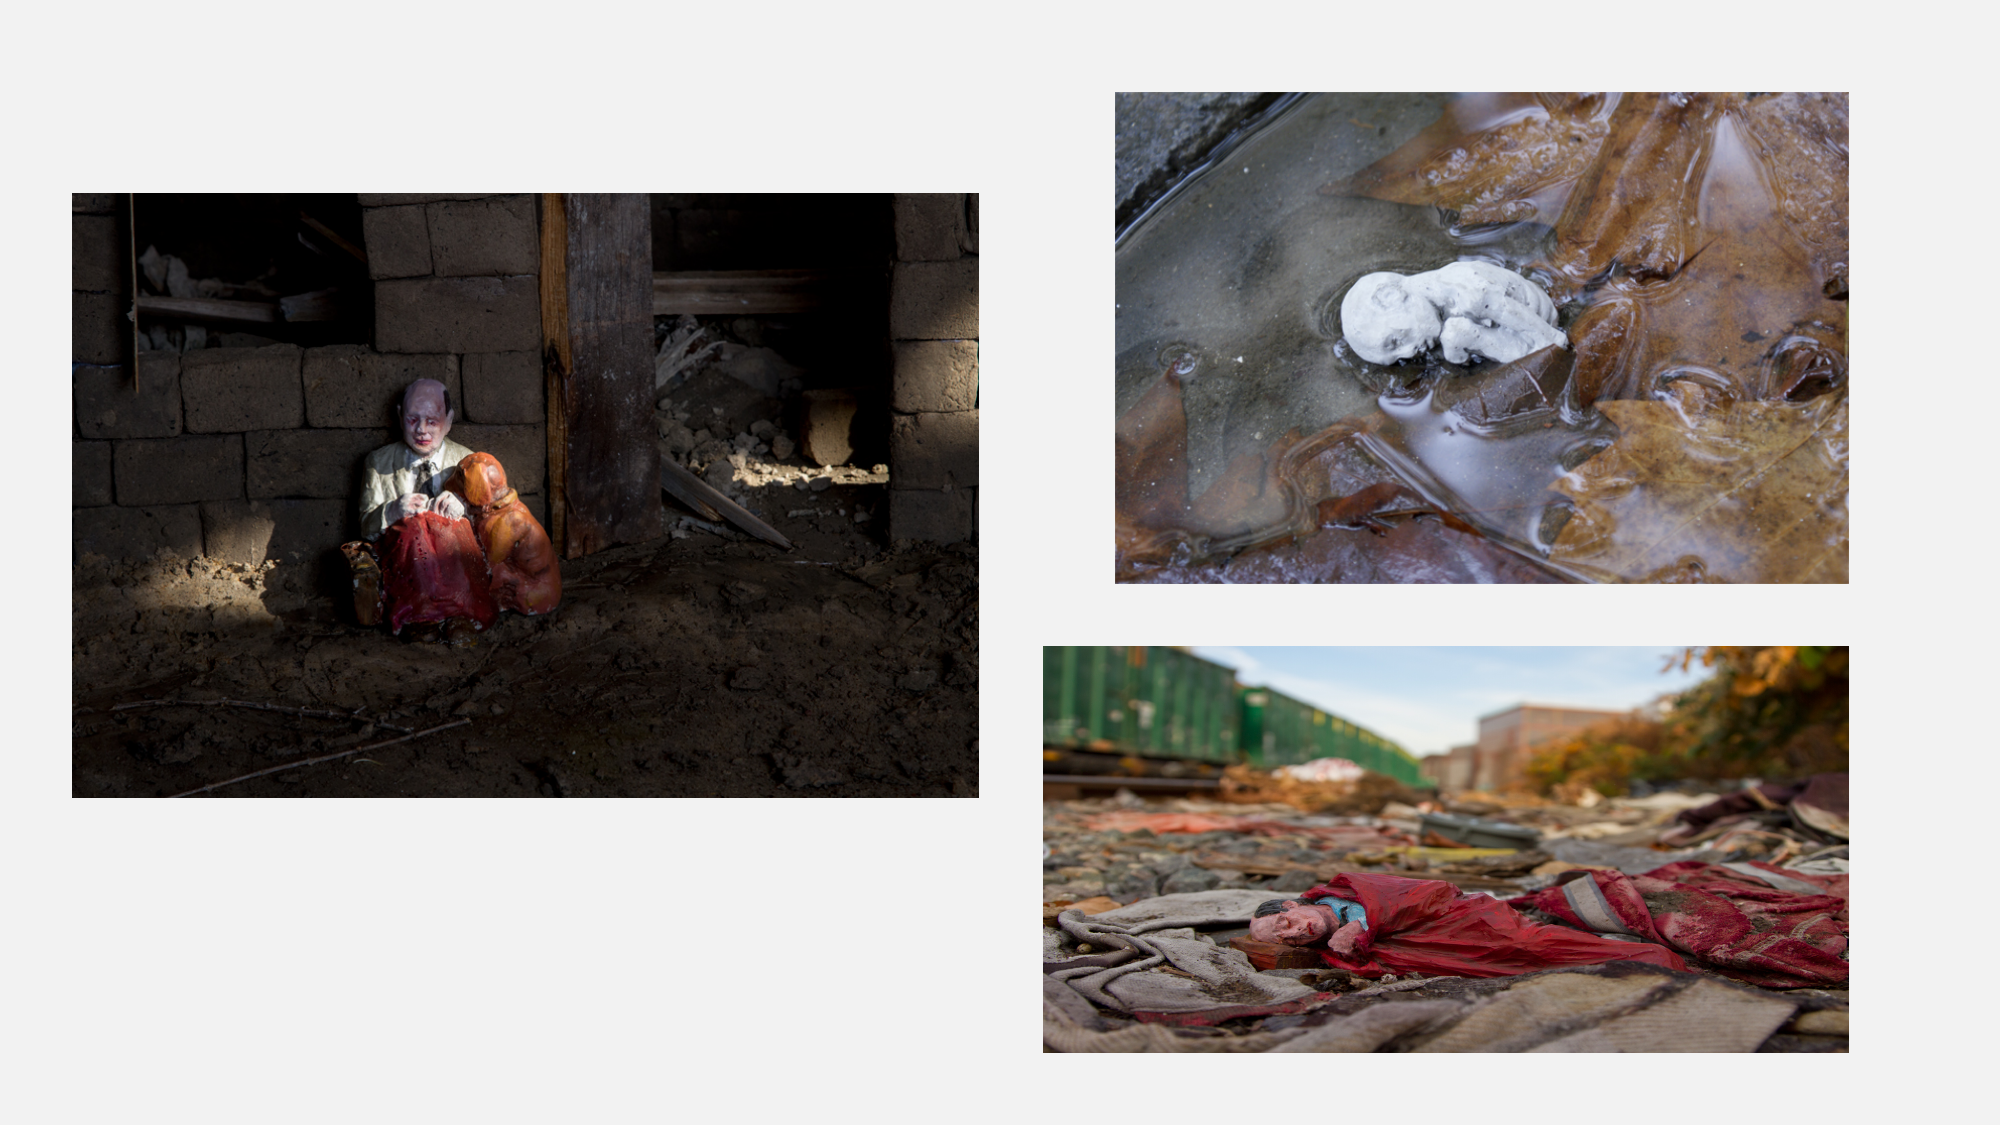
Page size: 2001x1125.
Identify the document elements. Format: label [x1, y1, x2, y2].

picture [1115, 92, 1849, 584]
picture [72, 193, 979, 798]
picture [1043, 646, 1849, 1053]
